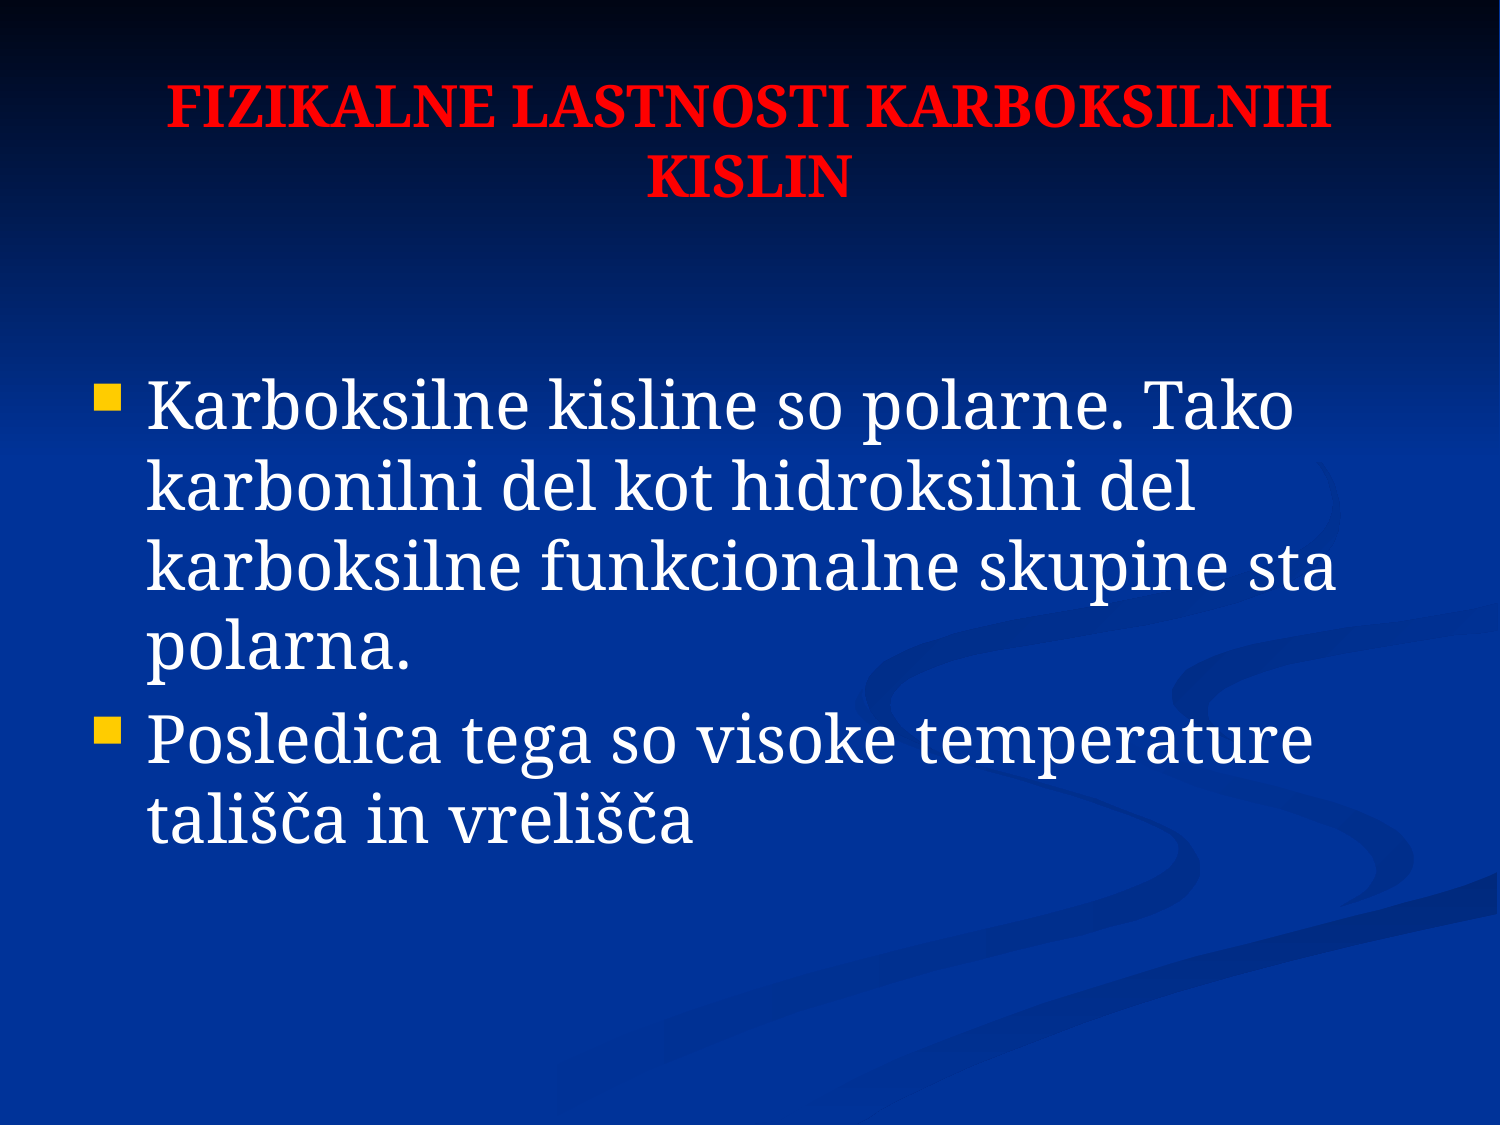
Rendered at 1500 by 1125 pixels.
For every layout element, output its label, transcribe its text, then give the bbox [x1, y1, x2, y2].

list Karboksilne kisline so polarne. Tako karbonilni del kot hidroksilni del karboksilne funkcionalne skupine sta polarna. Posledica tega so visoke temperature tališča in vrelišča [75, 262, 1425, 1005]
title FIZIKALNE LASTNOSTI KARBOKSILNIH KISLIN [75, 45, 1425, 233]
